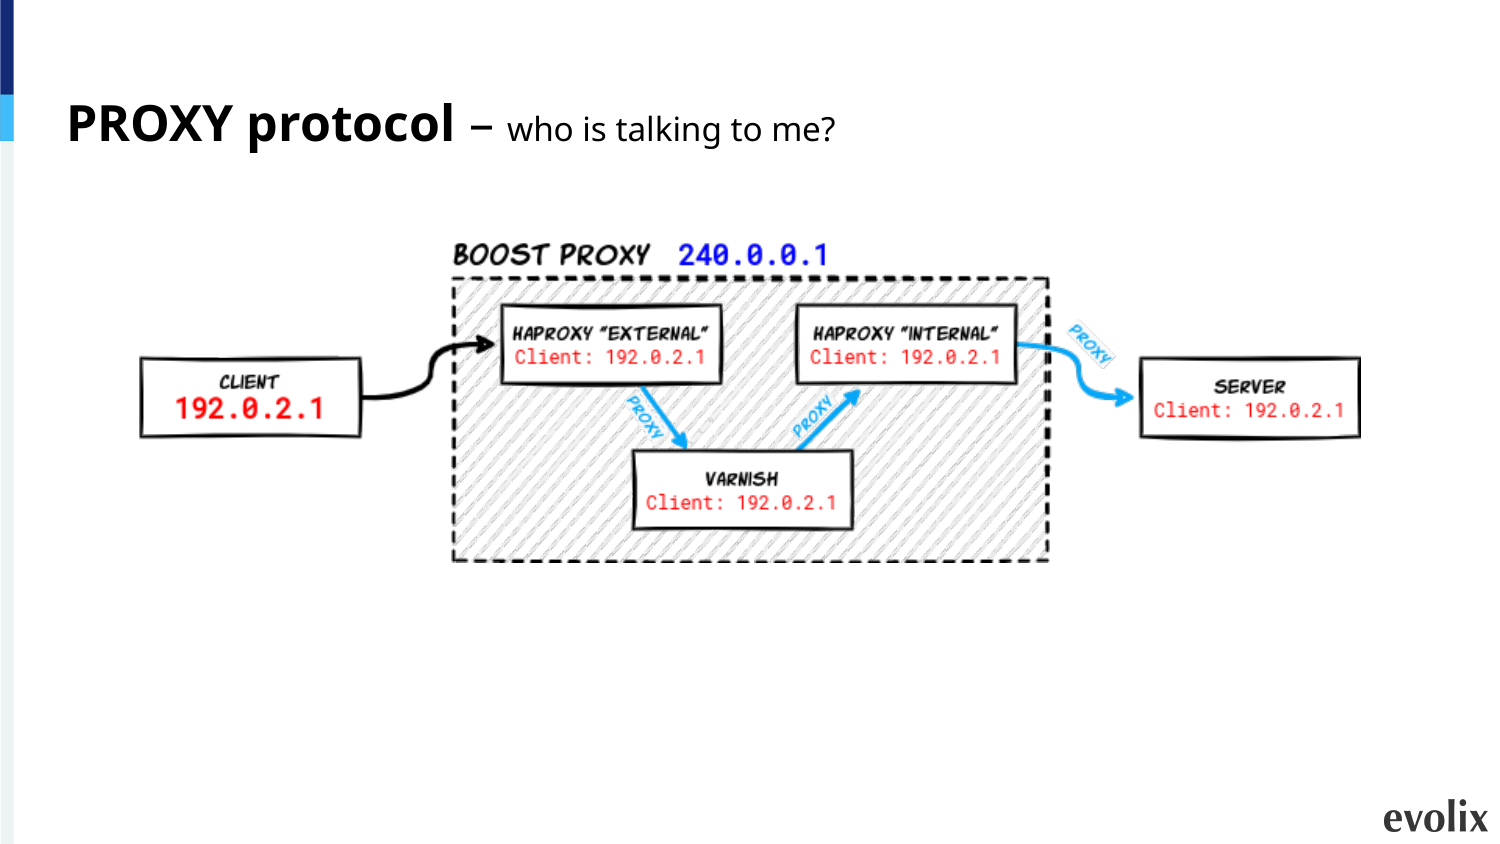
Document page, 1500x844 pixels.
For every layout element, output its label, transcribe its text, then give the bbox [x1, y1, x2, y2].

title PROXY protocol – who is talking to me? [51, 76, 1449, 171]
picture [0, 0, 1500, 844]
